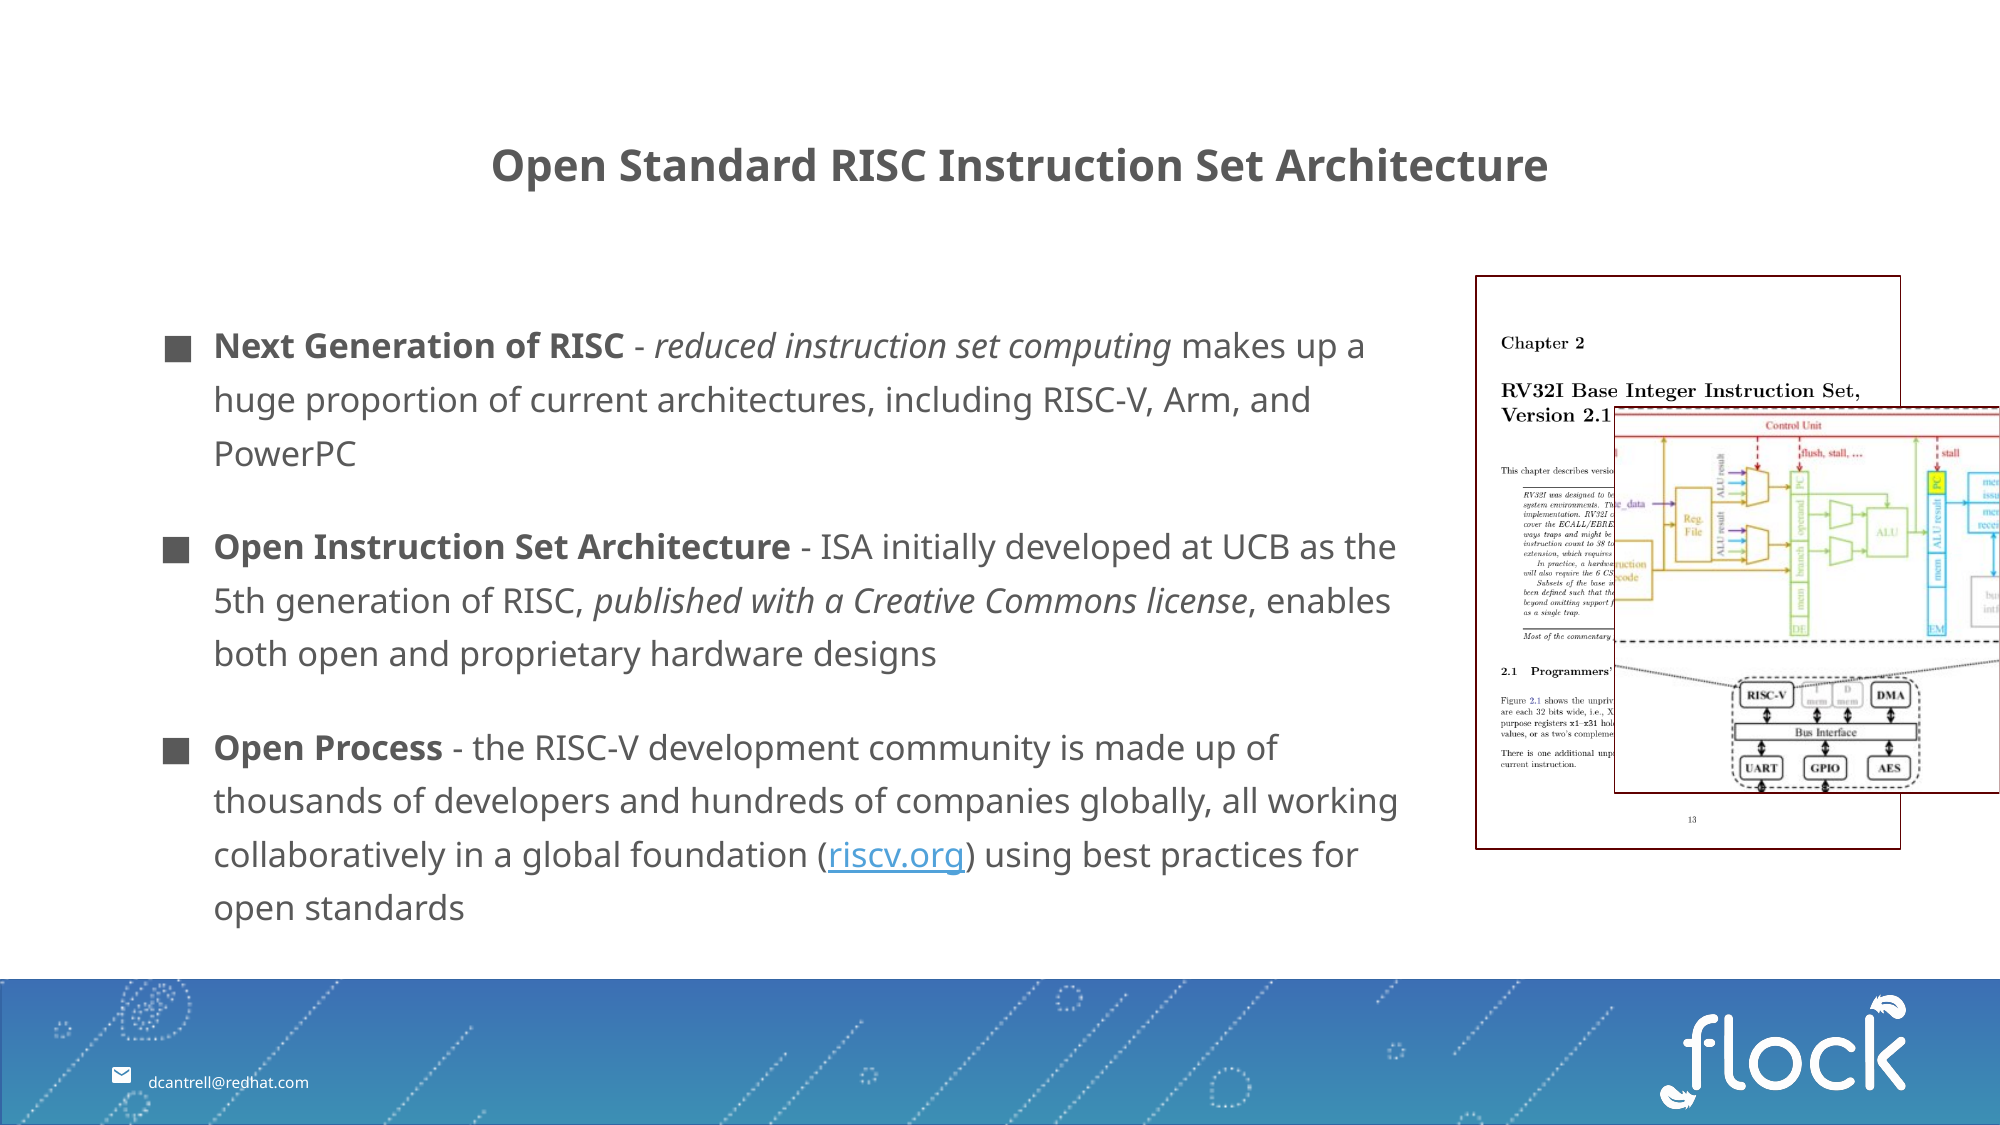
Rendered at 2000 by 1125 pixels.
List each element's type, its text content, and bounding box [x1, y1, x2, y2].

list Next Generation of RISC - reduced instruction set computing makes up a huge proportion of current architectures, including RISC-V, Arm, and PowerPC Open Instruction Set Architecture - ISA initially developed at UCB as the 5th generation of RISC, published with a Creative Commons license, enables both open and proprietary hardware designs Open Process - the RISC-V development community is made up of thousands of developers and hundreds of companies globally, all working collaboratively in a global foundation (riscv.org) using best practices for open standards [140, 315, 1442, 936]
title Open Standard RISC Instruction Set Architecture [140, 93, 1900, 219]
picture [0, 585, 1906, 1125]
picture [1476, 276, 1900, 849]
list dcantrell@redhat.com [148, 1066, 454, 1093]
picture [1615, 407, 2000, 793]
